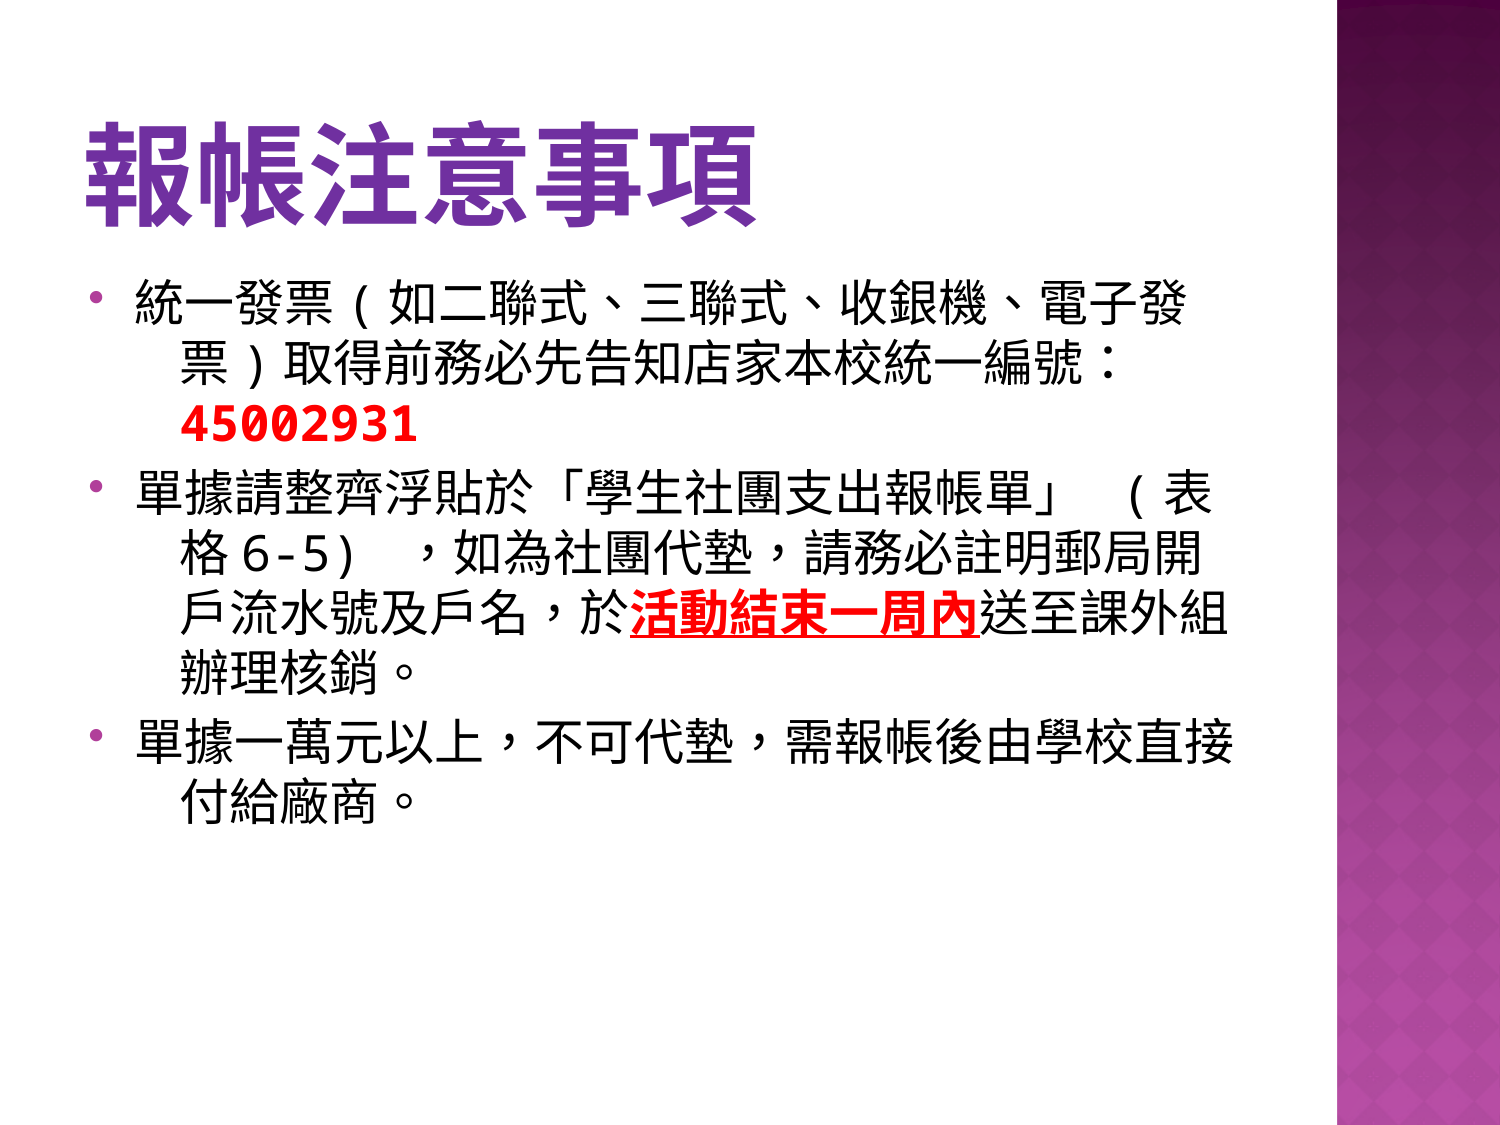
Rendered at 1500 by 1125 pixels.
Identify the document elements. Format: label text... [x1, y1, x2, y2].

list 統一發票(如二聯式、三聯式、收銀機、電子發票)取得前務必先告知店家本校統一編號：45002931 單據請整齊浮貼於「學生社團支出報帳單」 (表格6-5) ，如為社團代墊，請務必註明郵局開戶流水號及戶名，於活動結束一周內送至課外組辦理核銷。 單據一萬元以上，不可代墊，需報帳後由學校直接付給廠商。 [75, 264, 1263, 1060]
title 報帳注意事項 [75, 52, 1263, 241]
